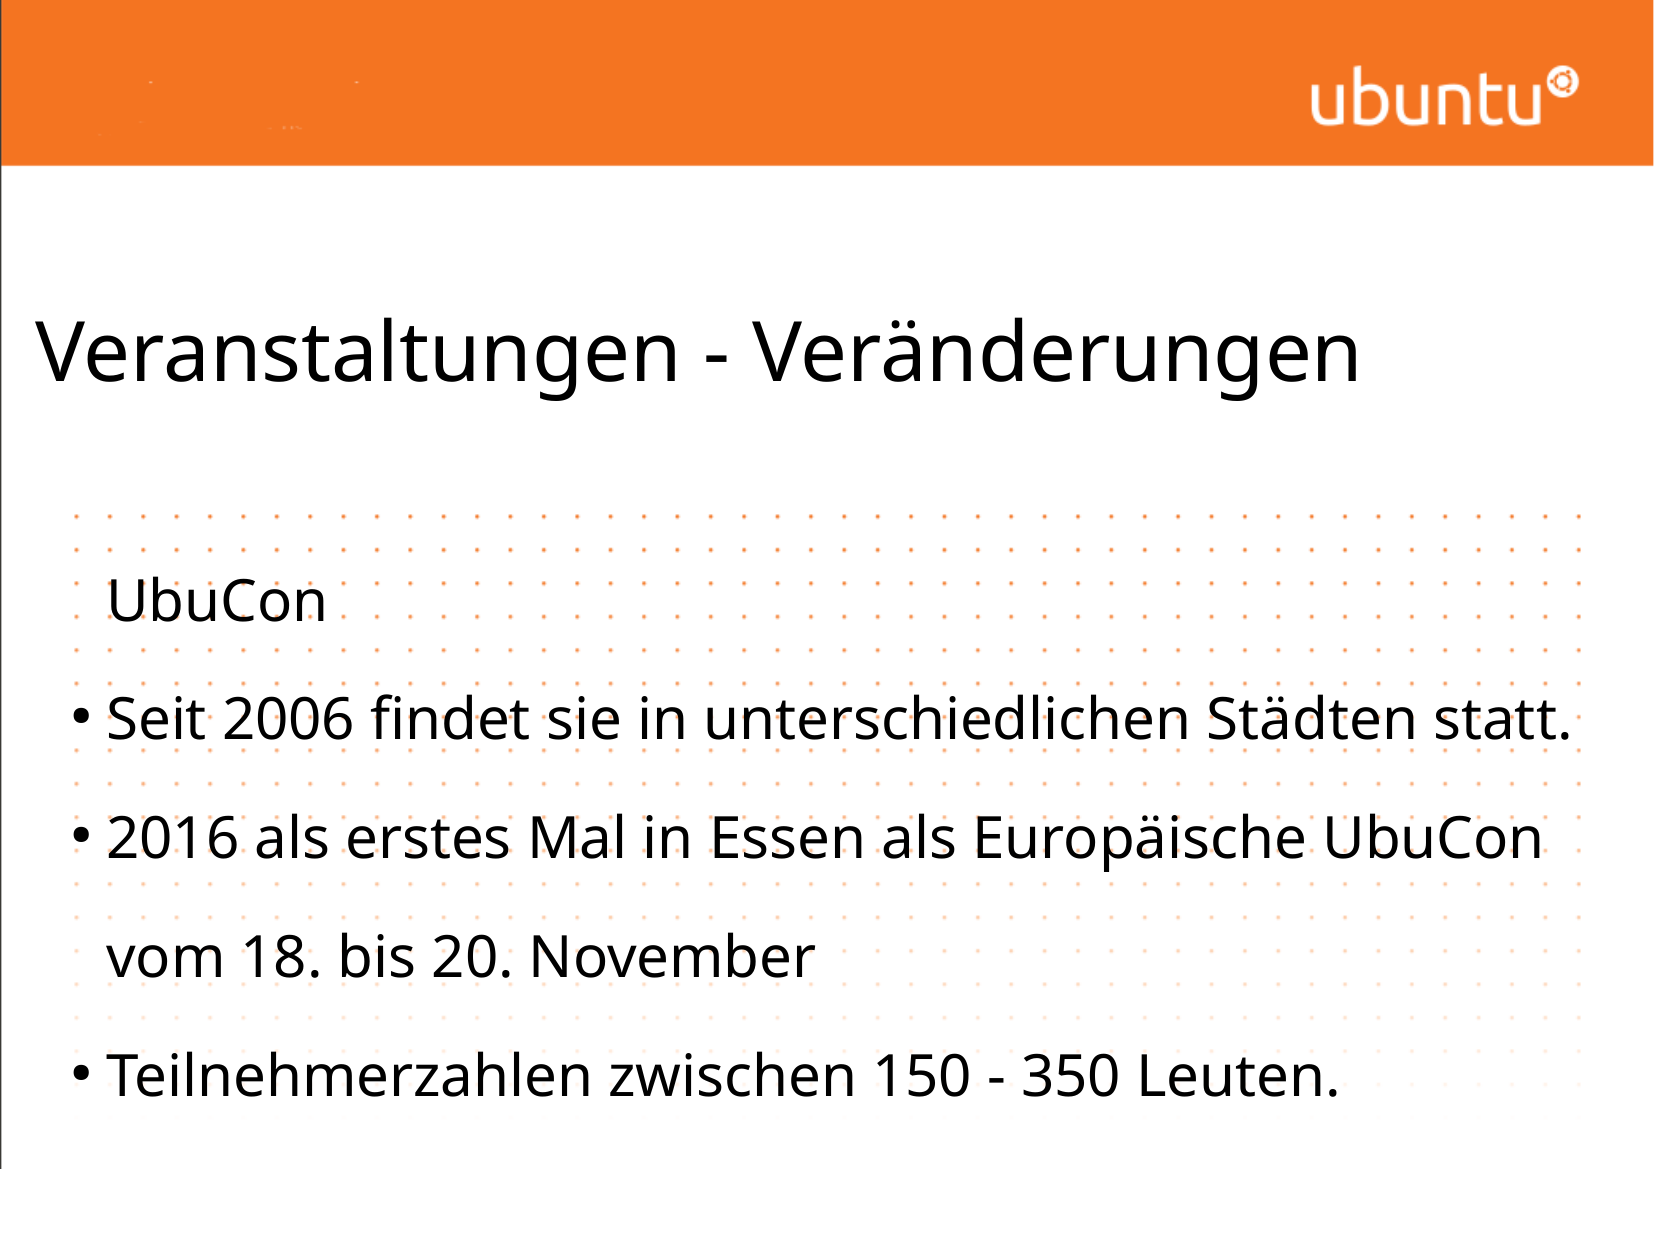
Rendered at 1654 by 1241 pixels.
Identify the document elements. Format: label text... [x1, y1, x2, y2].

subtitle Veranstaltungen - Veränderungen UbuCon Seit 2006 findet sie in unterschiedlichen Städten statt. 2016 als erstes Mal in Essen als Europäische UbuCon vom 18. bis 20. November Teilnehmerzahlen zwischen 150 - 350 Leuten. [35, 153, 1619, 1241]
picture [0, 0, 1654, 1169]
